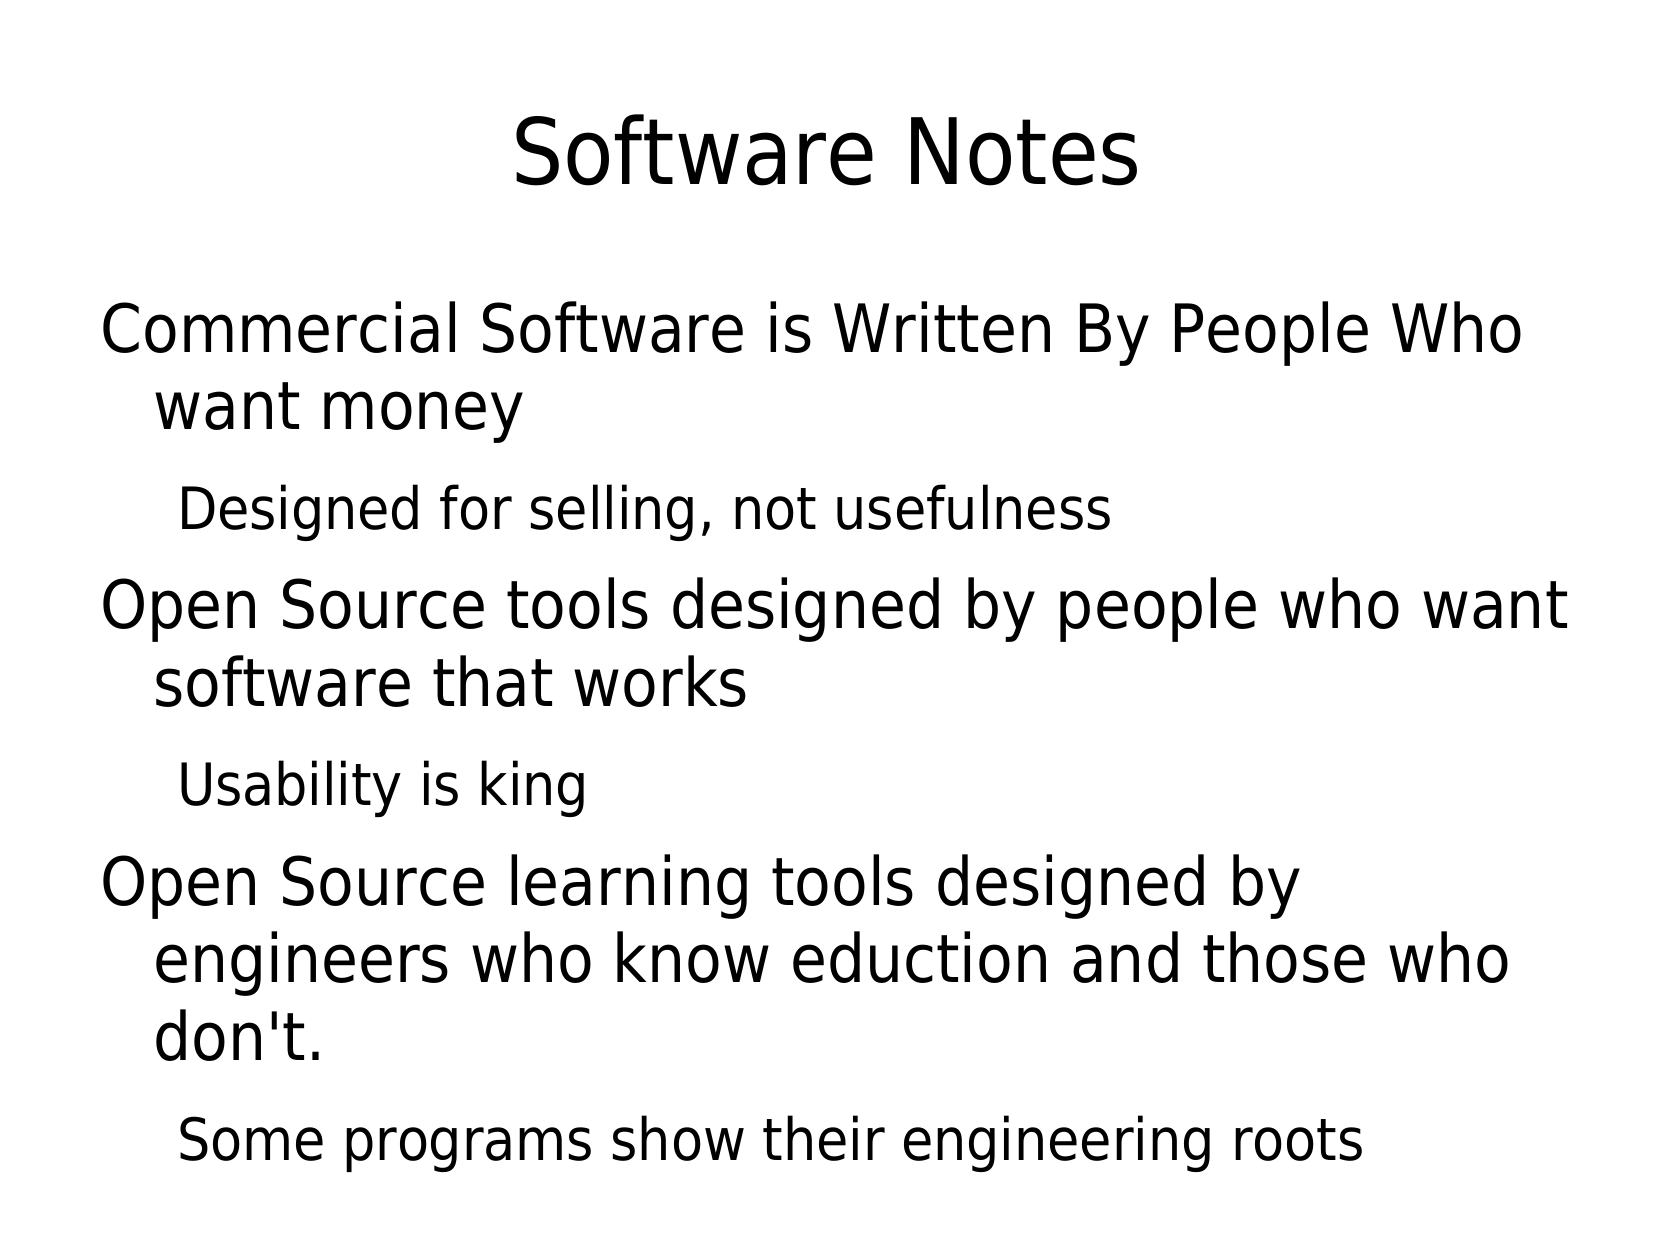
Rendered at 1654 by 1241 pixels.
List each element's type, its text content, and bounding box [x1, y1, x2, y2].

list Commercial Software is Written By People Who want money Designed for selling, not usefulness Open Source tools designed by people who want software that works Usability is king Open Source learning tools designed by engineers who know eduction and those who don't. Some programs show their engineering roots [82, 290, 1571, 1174]
title Software Notes [82, 49, 1571, 257]
